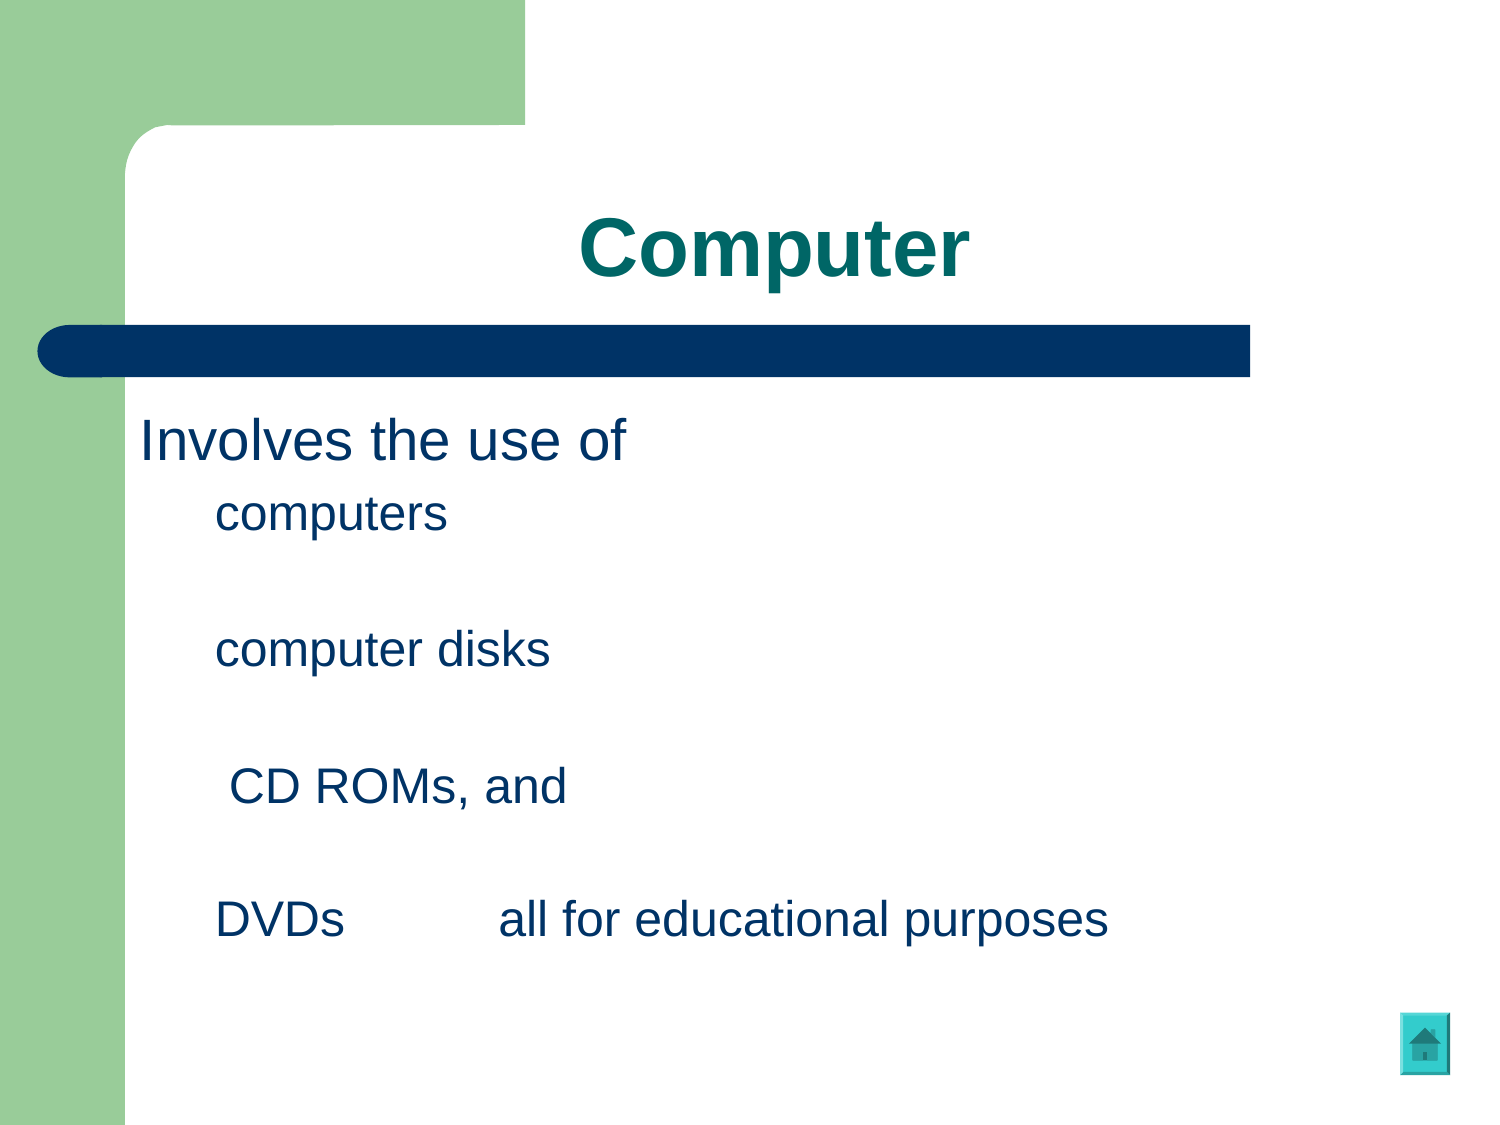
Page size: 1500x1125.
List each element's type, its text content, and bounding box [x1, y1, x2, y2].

title Computer [136, 136, 1414, 301]
list Involves the use of computers computer disks CD ROMs, and DVDs all for educational purposes [124, 399, 1500, 1044]
text_box [1401, 1012, 1451, 1076]
